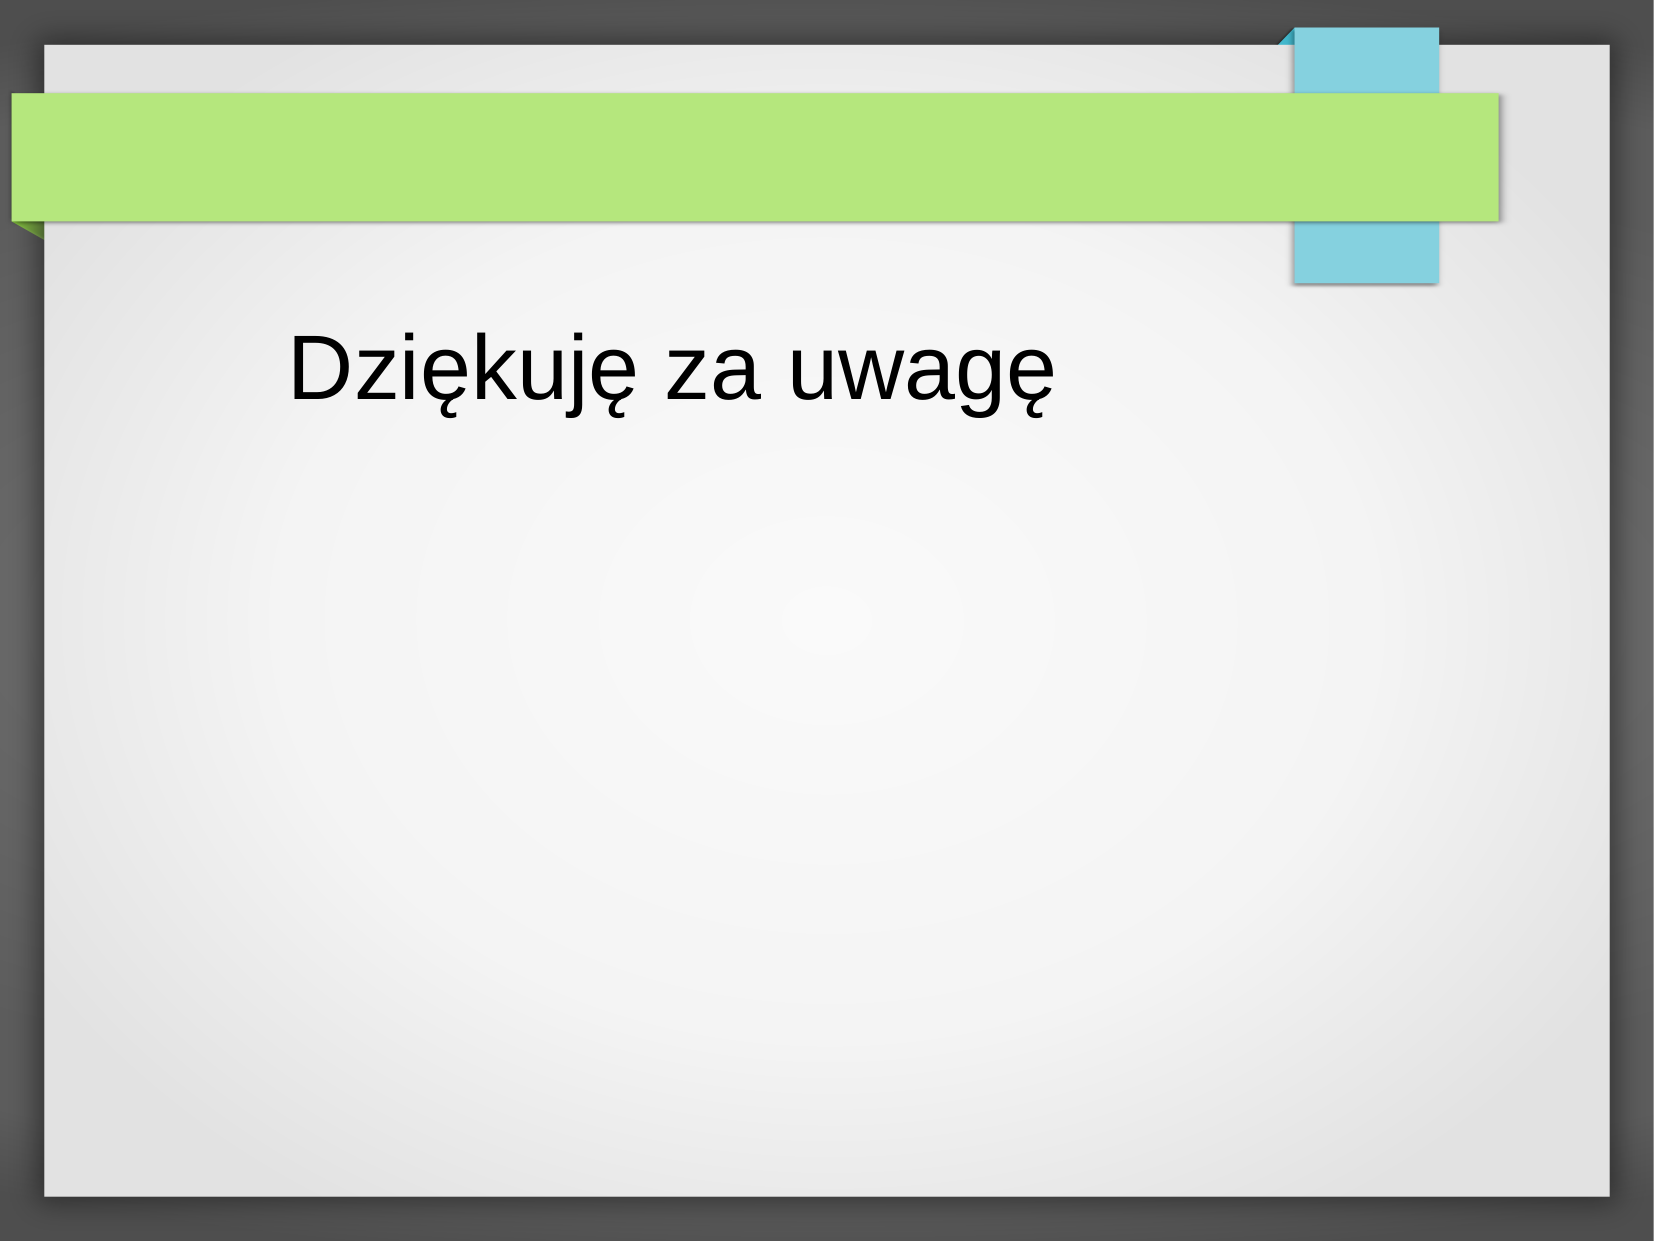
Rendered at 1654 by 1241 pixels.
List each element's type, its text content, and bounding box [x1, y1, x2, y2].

picture [0, 0, 1654, 1241]
subtitle Dziękuję za uwagę [82, 94, 1264, 1015]
